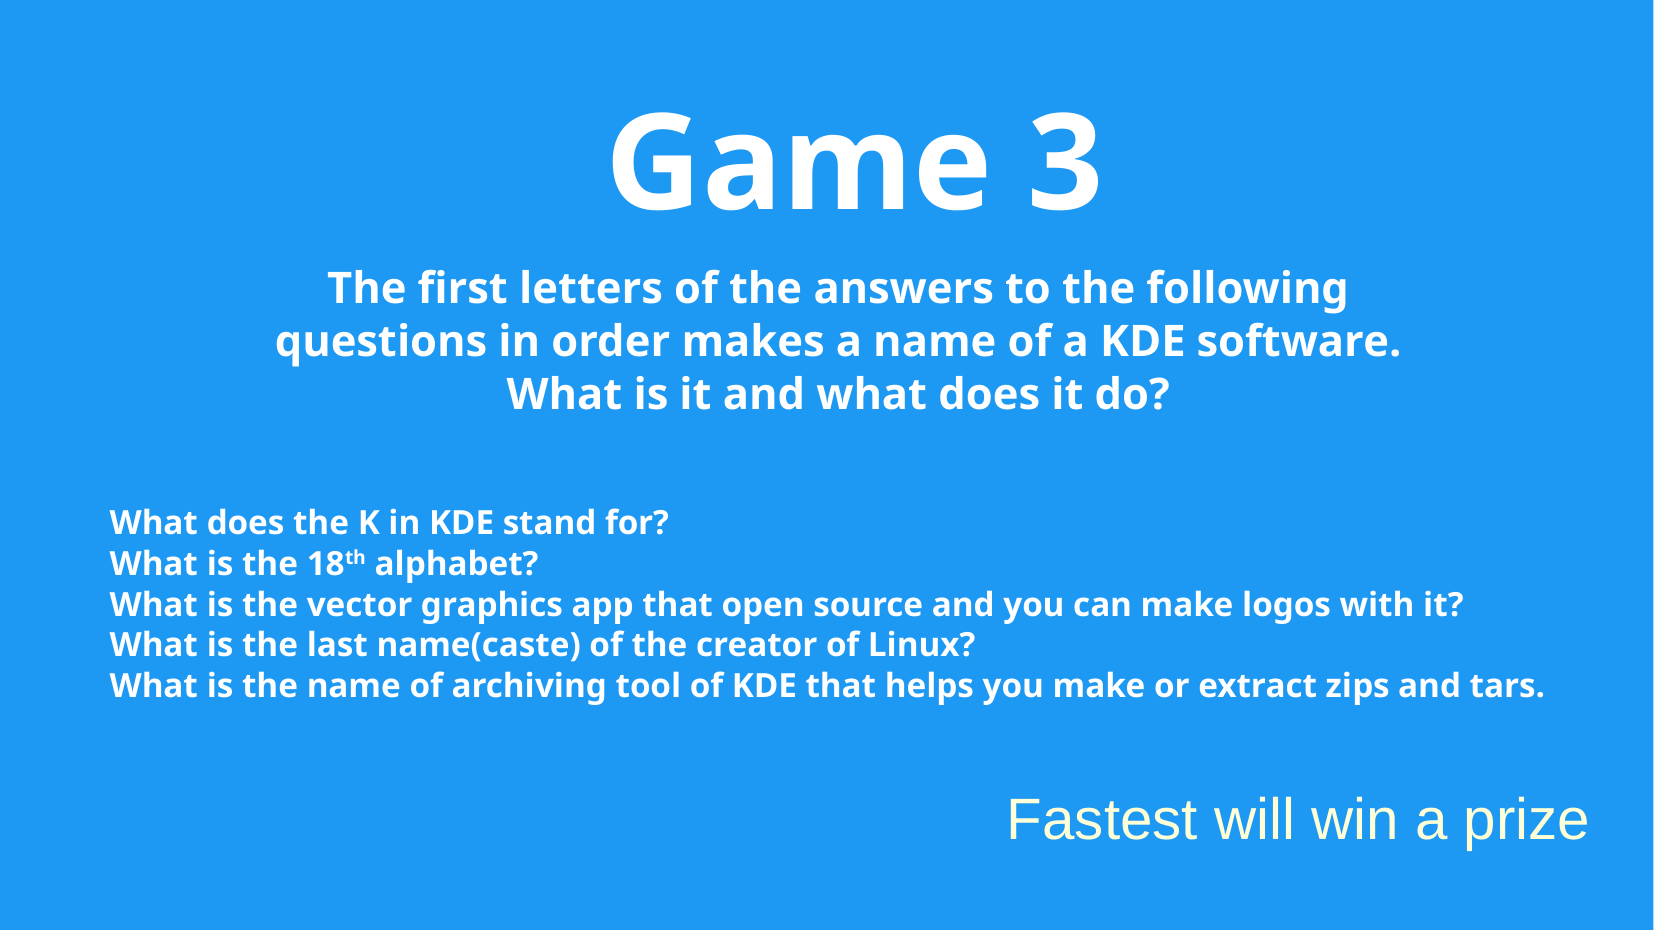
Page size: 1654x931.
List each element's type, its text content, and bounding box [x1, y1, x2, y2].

title Game 3 [141, 70, 1568, 251]
text_box Fastest will win a prize [992, 779, 1619, 898]
title The first letters of the answers to the following questions in order makes a name of a KDE software. What is it and what does it do? [200, 250, 1477, 431]
title What does the K in KDE stand for? What is the 18th alphabet? What is the vector graphics app that open source and you can make logos with it? What is the last name(caste) of the creator of Linux? What is the name of archiving tool of KDE that helps you make or extract zips and tars. [94, 472, 1576, 736]
